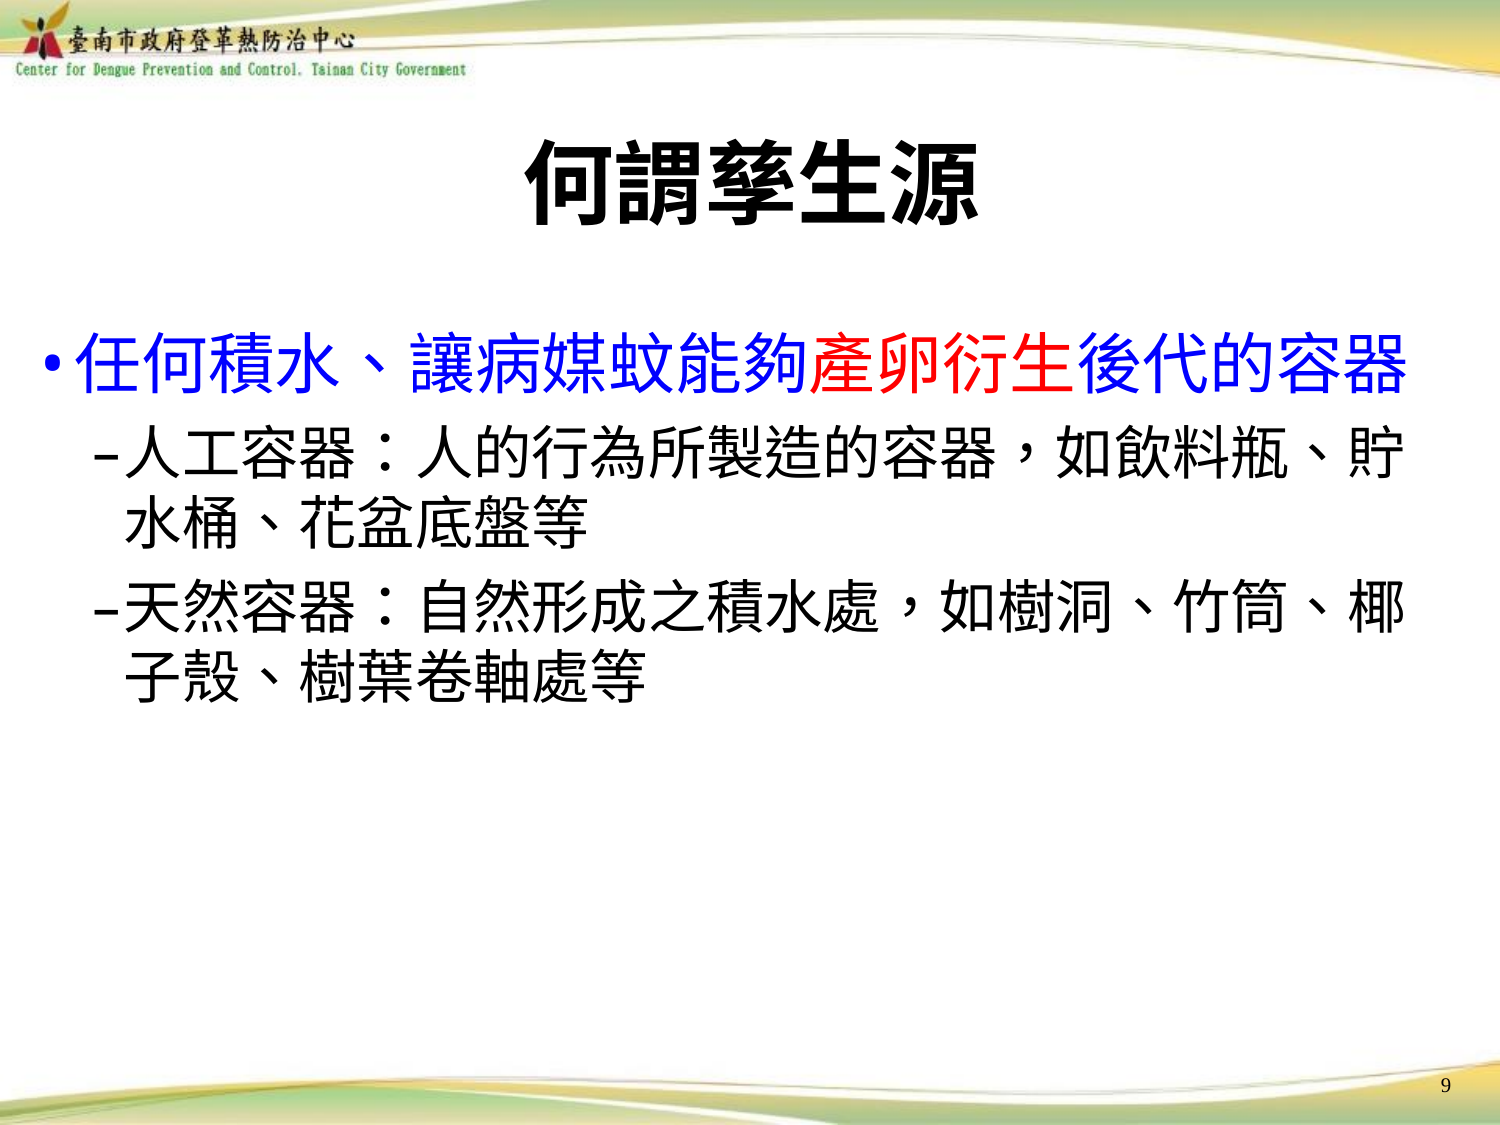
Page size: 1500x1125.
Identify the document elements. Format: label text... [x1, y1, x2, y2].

title 何謂孳生源 [76, 87, 1427, 275]
list 任何積水、讓病媒蚊能夠產卵衍生後代的容器 人工容器：人的行為所製造的容器，如飲料瓶、貯水桶、花盆底盤等 天然容器：自然形成之積水處，如樹洞、竹筒、椰子殼、樹葉卷軸處等 [17, 314, 1477, 1005]
text_box <編號> [1116, 1063, 1467, 1111]
picture [0, 0, 1500, 1125]
